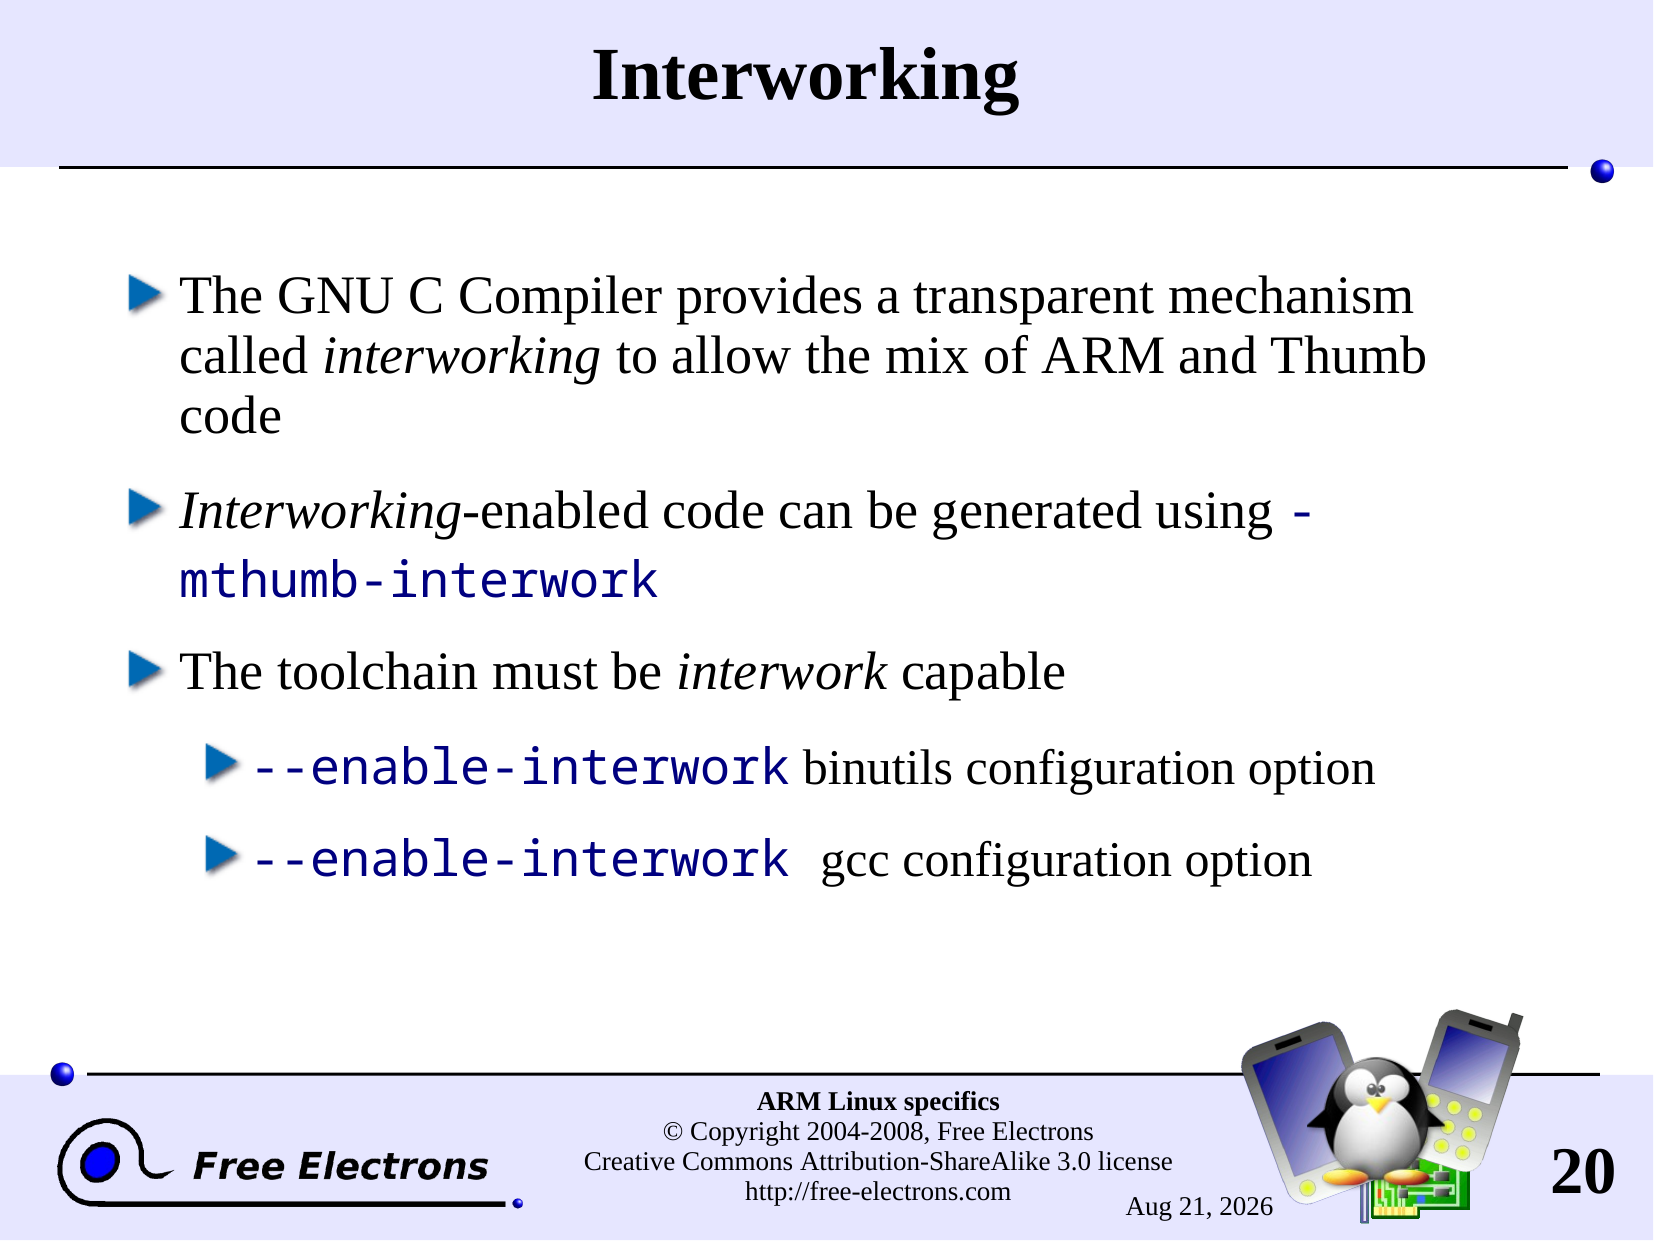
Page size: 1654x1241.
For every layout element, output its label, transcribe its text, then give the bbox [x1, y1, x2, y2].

title Interworking [60, 25, 1551, 124]
picture [1225, 983, 1538, 1241]
picture [50, 1107, 527, 1216]
list The GNU C Compiler provides a transparent mechanism called interworking to allow the mix of ARM and Thumb code Interworking-enabled code can be generated using -mthumb-interwork The toolchain must be interwork capable --enable-interwork binutils configuration option --enable-interwork gcc configuration option [108, 265, 1521, 886]
